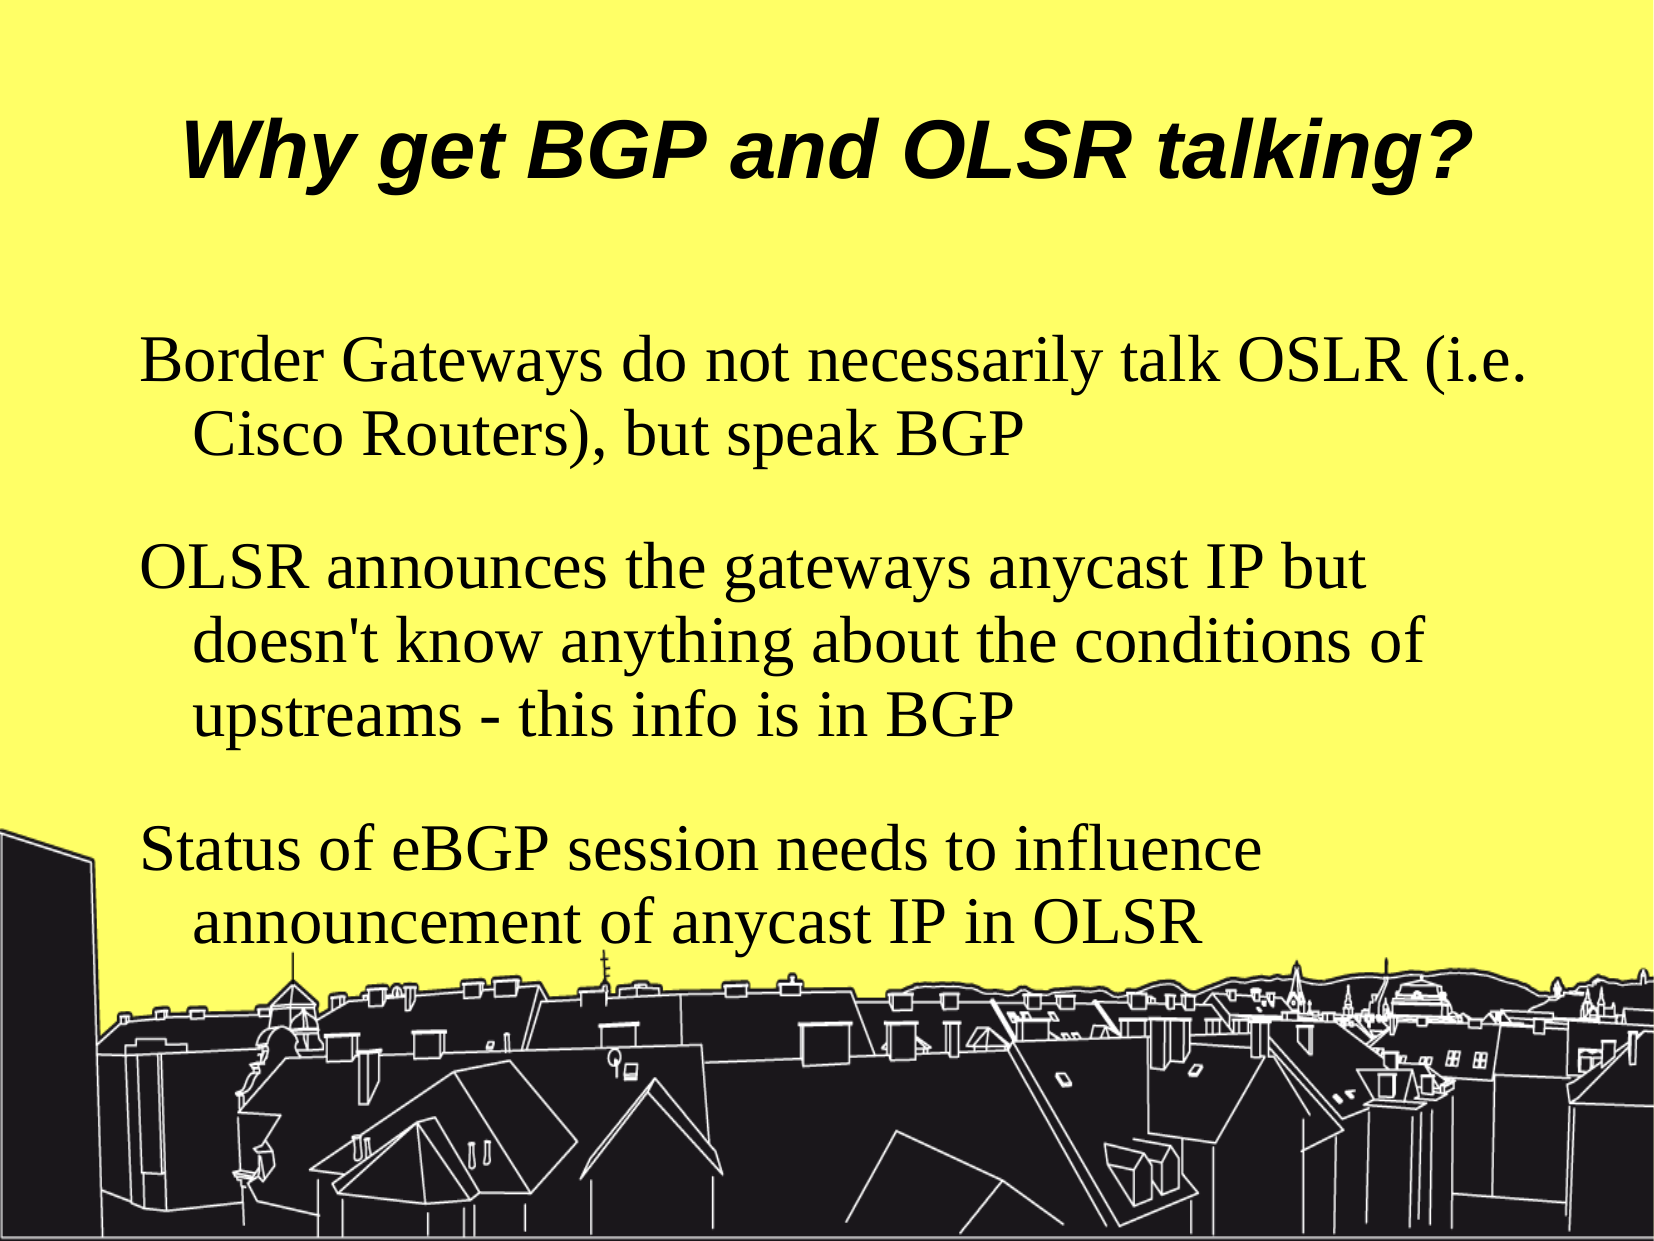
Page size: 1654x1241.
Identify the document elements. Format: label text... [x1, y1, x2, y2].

picture [0, 827, 1654, 1241]
title Why get BGP and OLSR talking? [121, 46, 1534, 254]
list Border Gateways do not necessarily talk OSLR (i.e. Cisco Routers), but speak BGP OLSR announces the gateways anycast IP but doesn't know anything about the conditions of upstreams - this info is in BGP Status of eBGP session needs to influence announcement of anycast IP in OLSR [121, 322, 1561, 1141]
